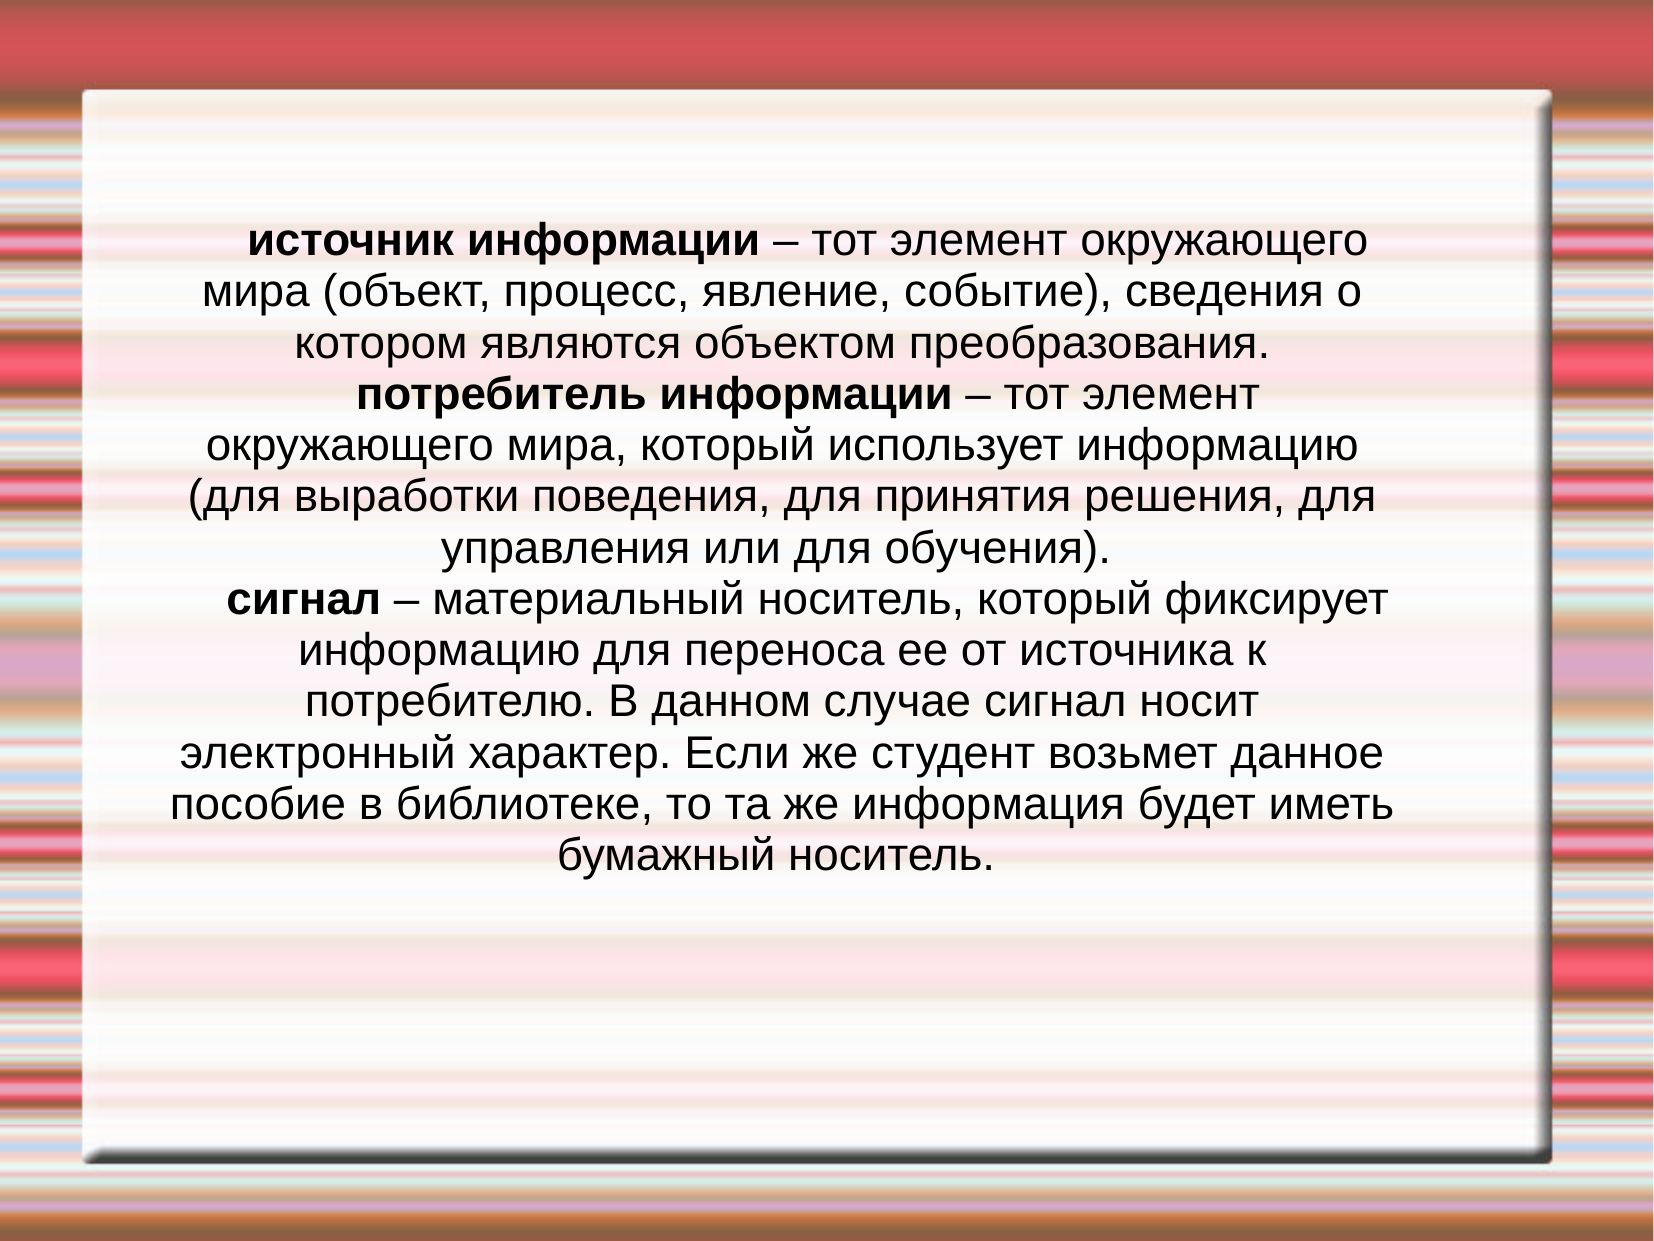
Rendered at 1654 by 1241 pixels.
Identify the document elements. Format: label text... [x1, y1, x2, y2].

text_box источник информации – тот элемент окружающего мира (объект, процесс, явление, событие), сведения о котором являются объектом преобразования. потребитель информации – тот элемент окружающего мира, который использует информацию (для выработки поведения, для принятия решения, для управления или для обучения). сигнал – материальный носитель, который фиксирует информацию для переноса ее от источника к потребителю. В данном случае сигнал носит электронный характер. Если же студент возьмет данное пособие в библиотеке, то та же информация будет иметь бумажный носитель. [147, 206, 1418, 1062]
picture [0, 0, 1654, 1241]
